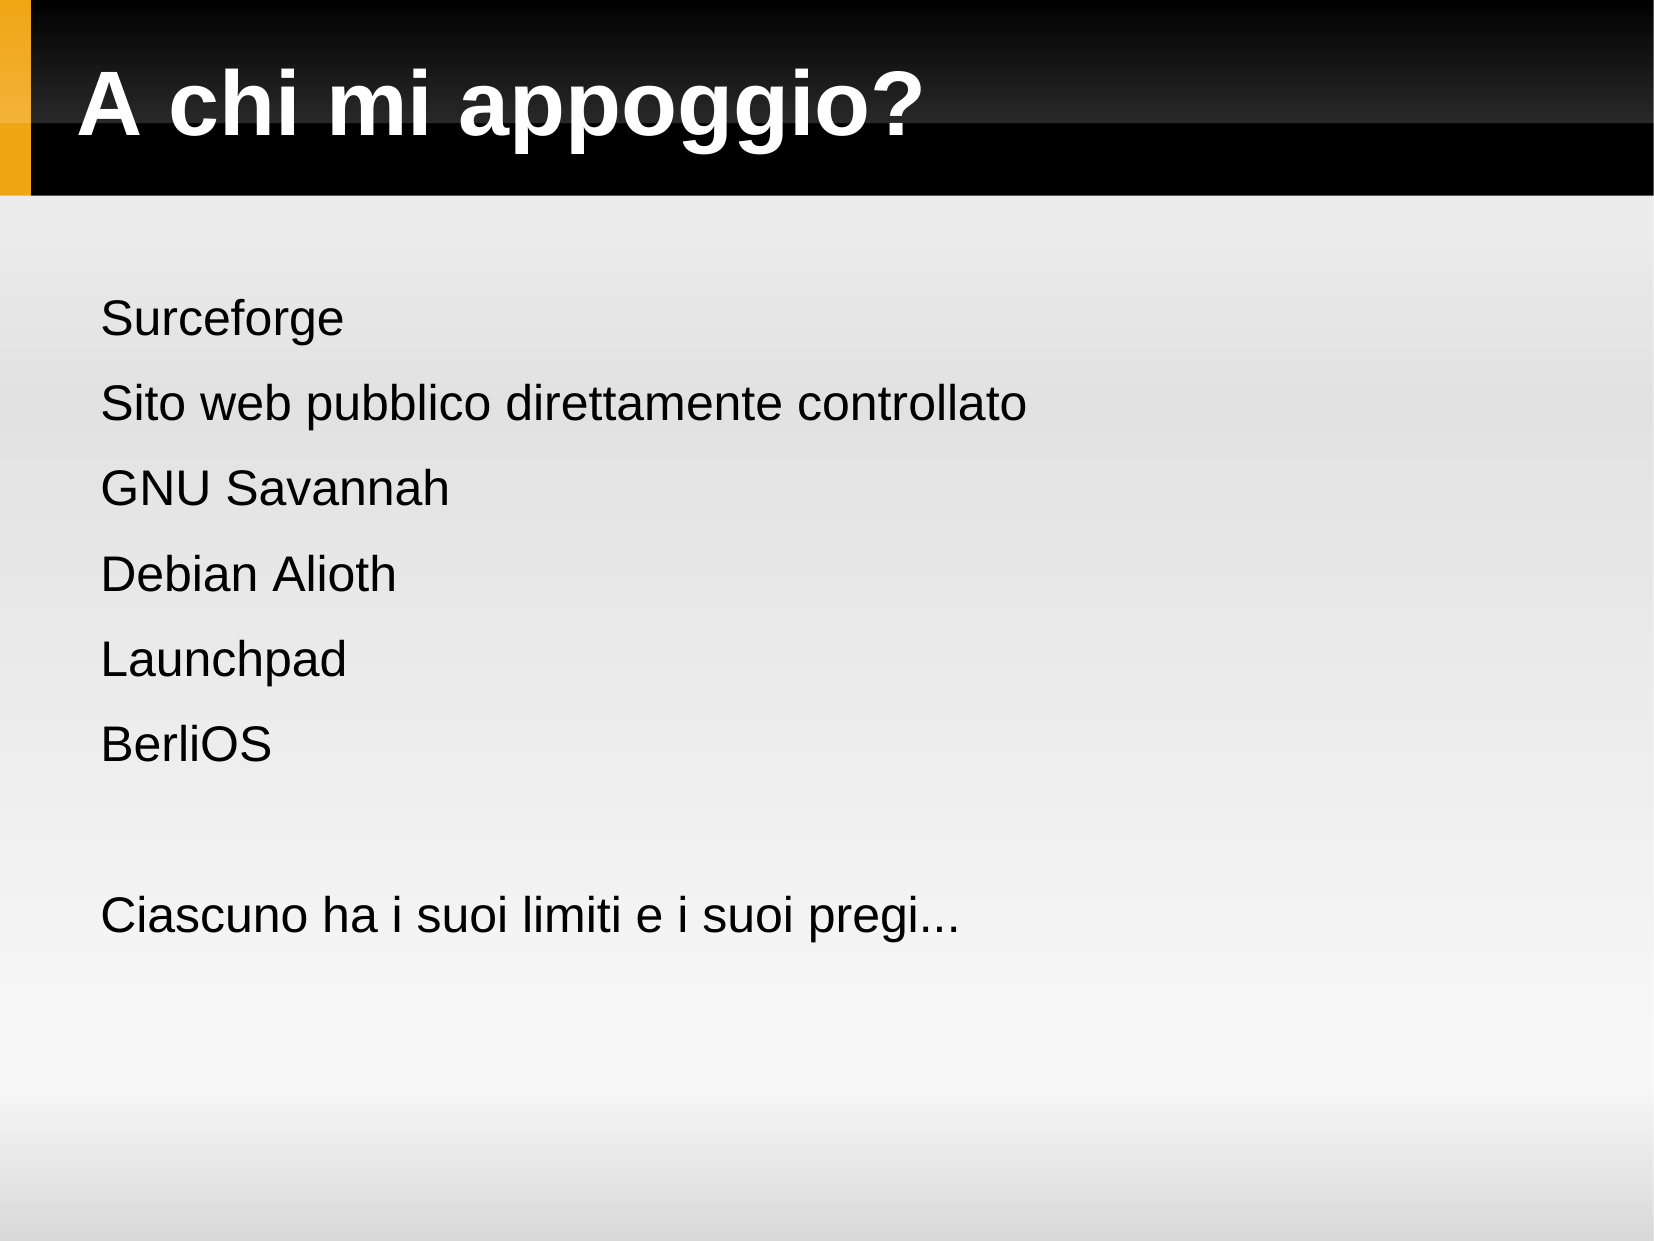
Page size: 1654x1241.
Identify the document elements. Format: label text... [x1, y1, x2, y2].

list Surceforge Sito web pubblico direttamente controllato GNU Savannah Debian Alioth Launchpad BerliOS Ciascuno ha i suoi limiti e i suoi pregi... [82, 290, 1571, 1094]
title A chi mi appoggio? [76, 7, 1565, 200]
picture [0, 0, 1654, 1241]
